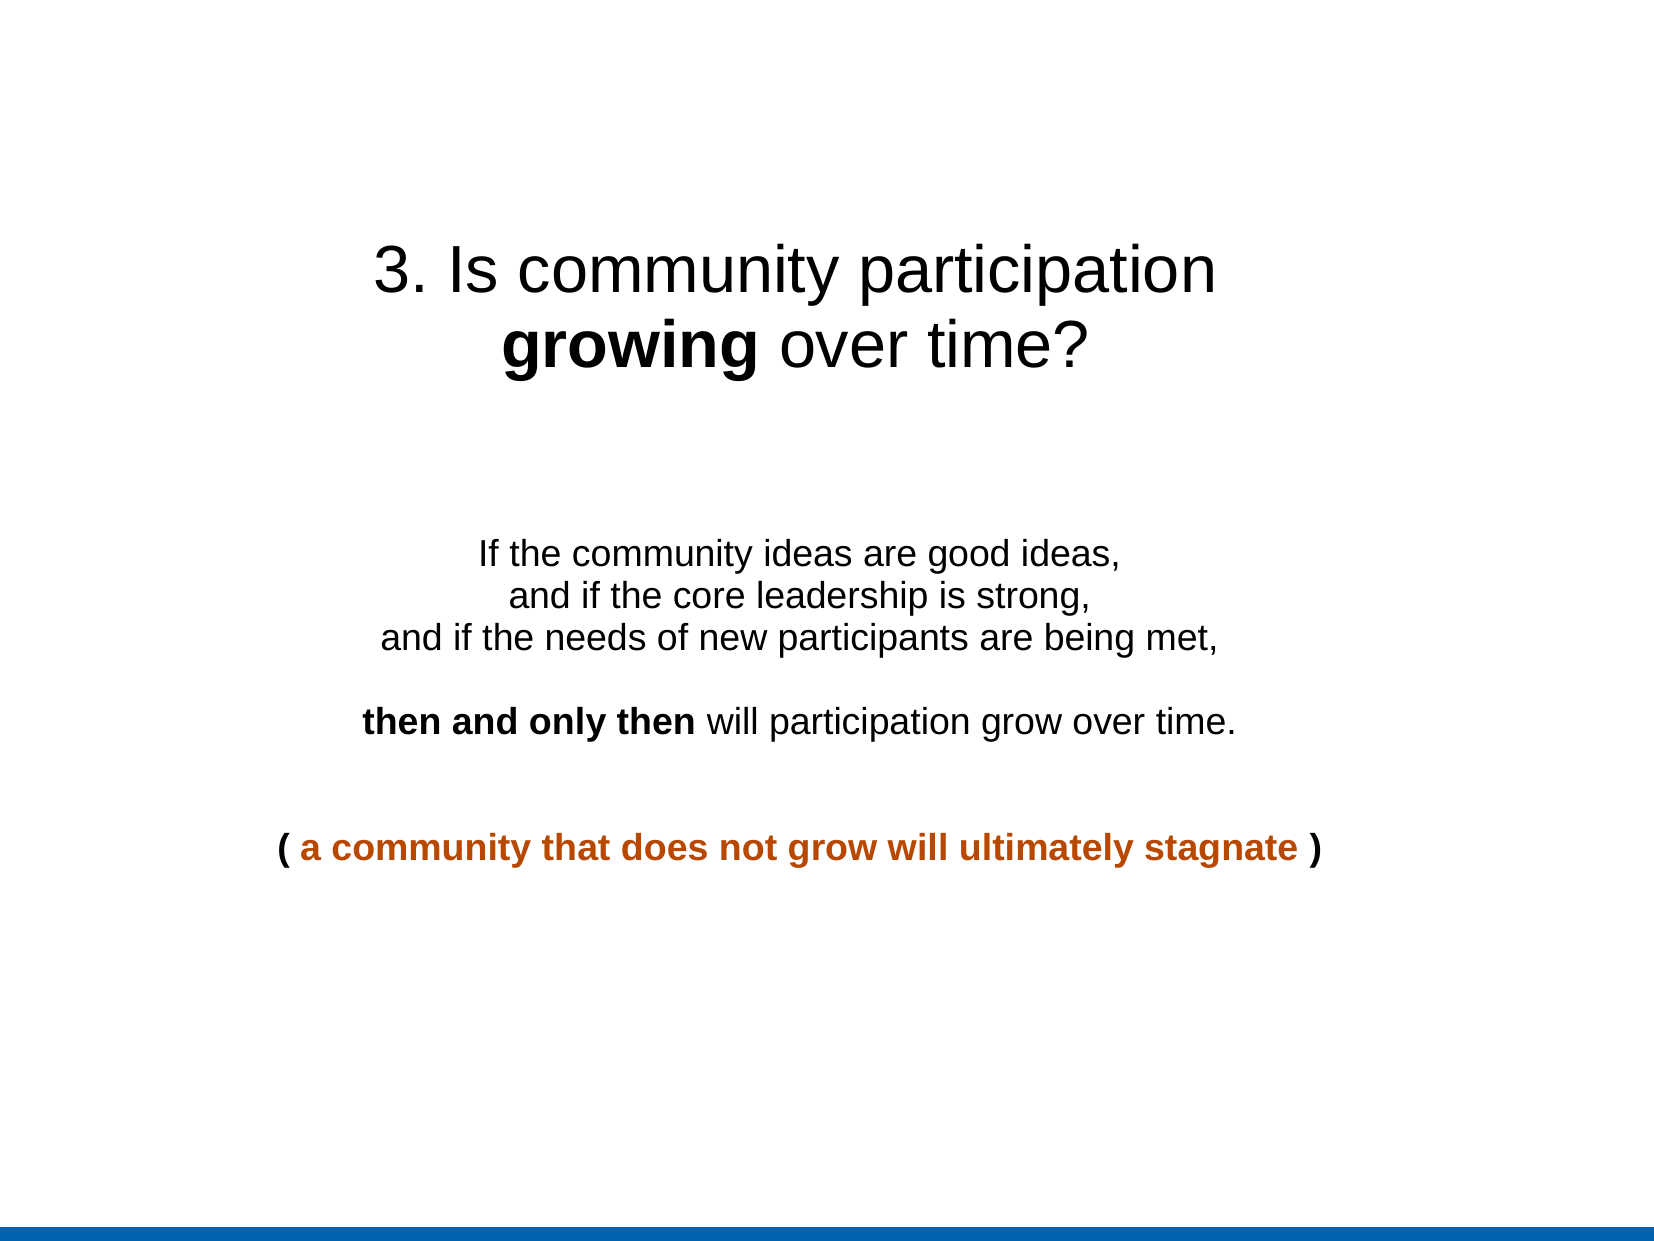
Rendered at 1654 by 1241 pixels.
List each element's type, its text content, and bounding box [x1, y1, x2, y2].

text_box If the community ideas are good ideas, and if the core leadership is strong, and if the needs of new participants are being met, then and only then will participation grow over time. ( a community that does not grow will ultimately stagnate ) [262, 525, 1336, 876]
text_box 3. Is community participation growing over time? [91, 225, 1501, 390]
